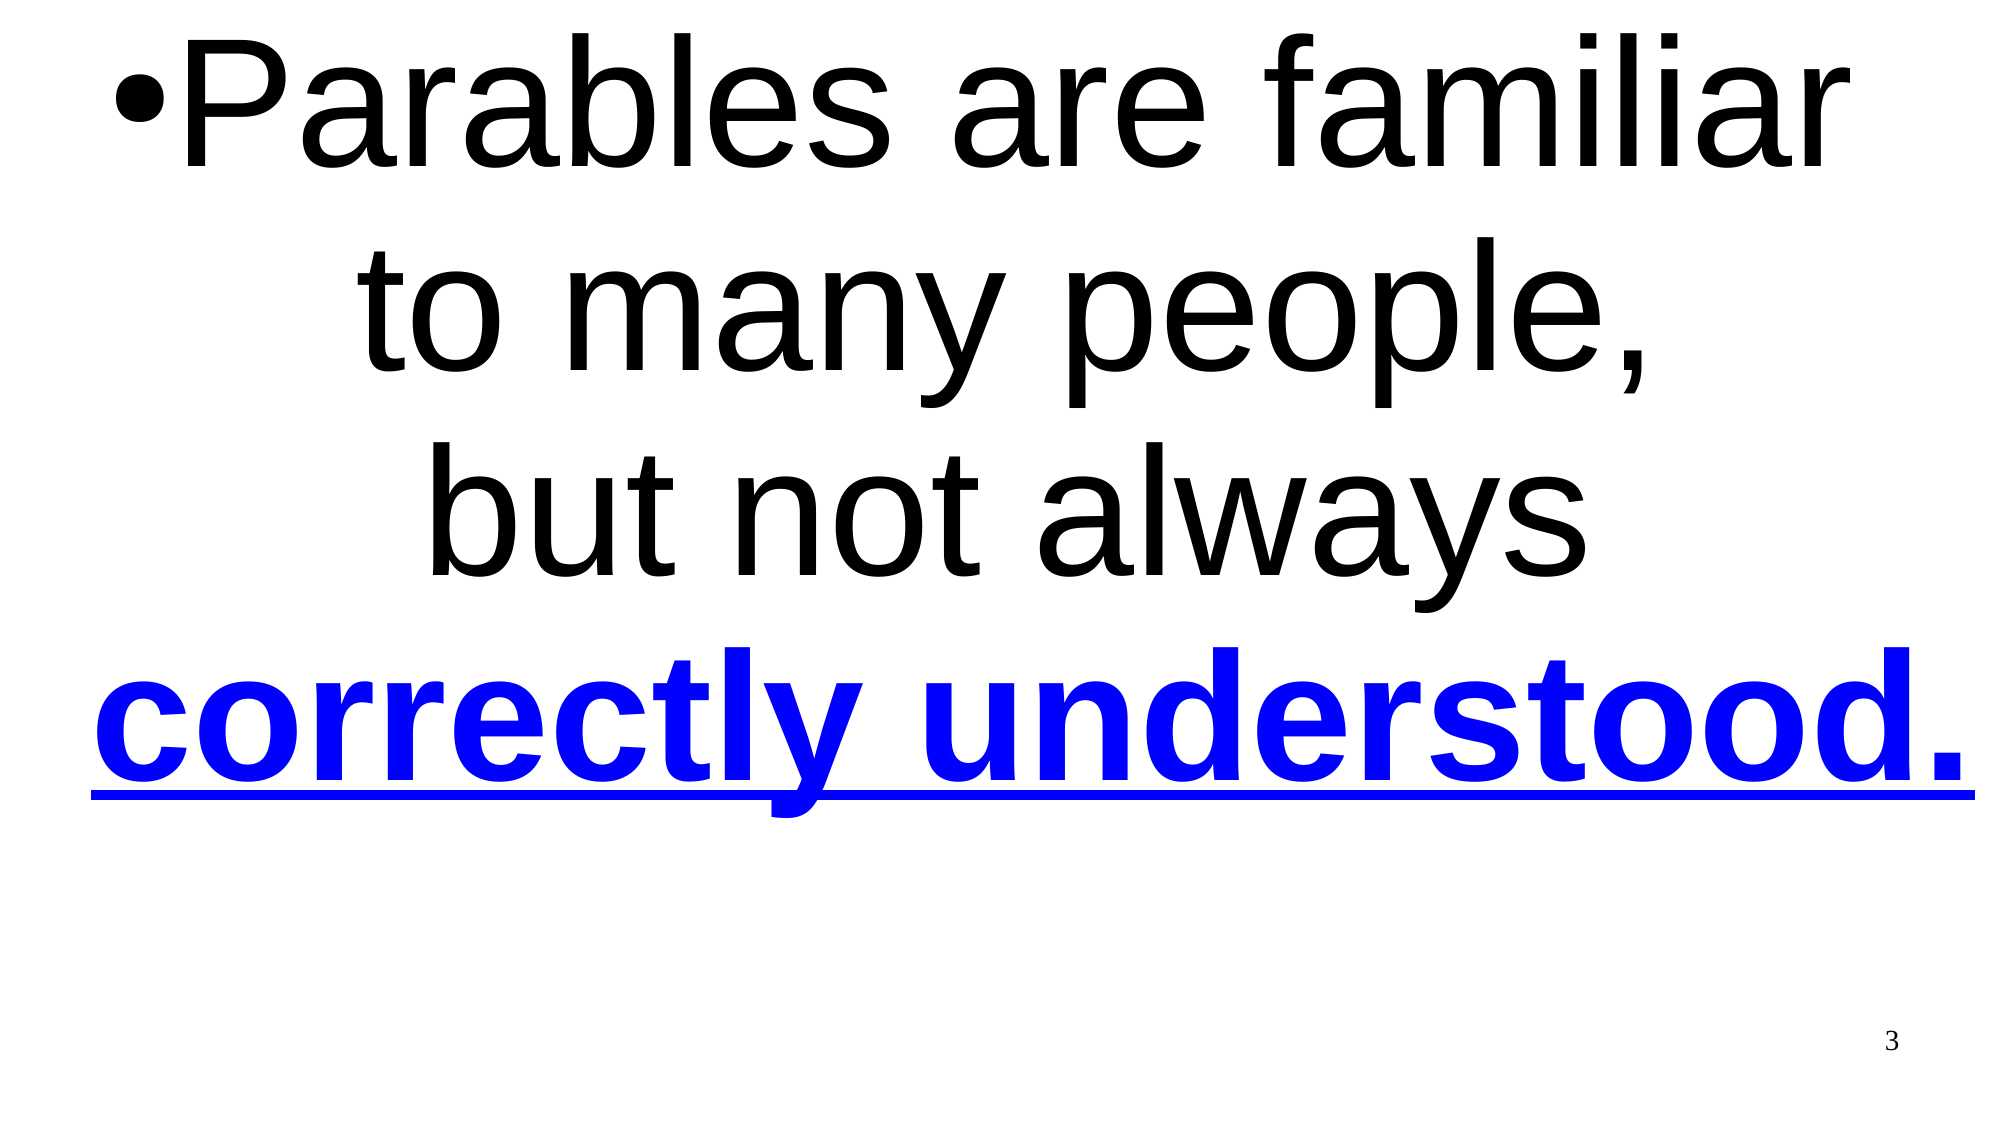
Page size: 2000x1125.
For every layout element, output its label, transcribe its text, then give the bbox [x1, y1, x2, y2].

list Parables are familiar to many people, but not always correctly understood. [0, 0, 1996, 1123]
